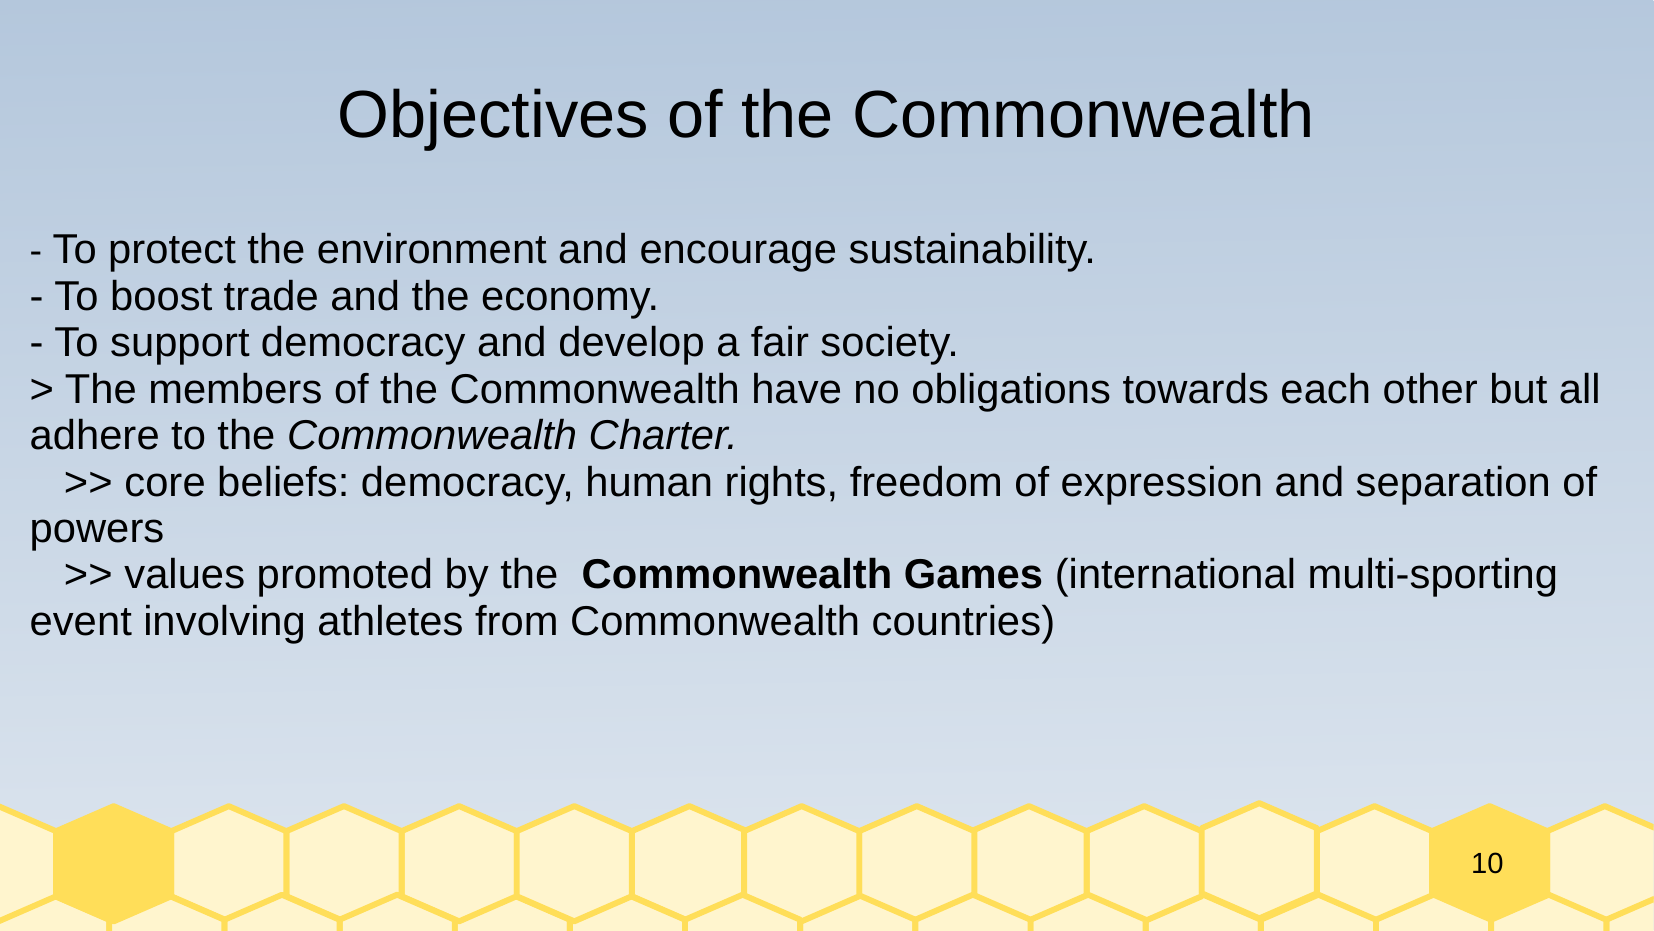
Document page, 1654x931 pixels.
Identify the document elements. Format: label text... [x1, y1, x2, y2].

subtitle - To protect the environment and encourage sustainability. - To boost trade and the economy. - To support democracy and develop a fair society. > The members of the Commonwealth have no obligations towards each other but all adhere to the Commonwealth Charter. >> core beliefs: democracy, human rights, freedom of expression and separation of powers >> values promoted by the Commonwealth Games (international multi-sporting event involving athletes from Commonwealth countries) [29, 177, 1654, 768]
title Objectives of the Commonwealth [82, 37, 1571, 177]
